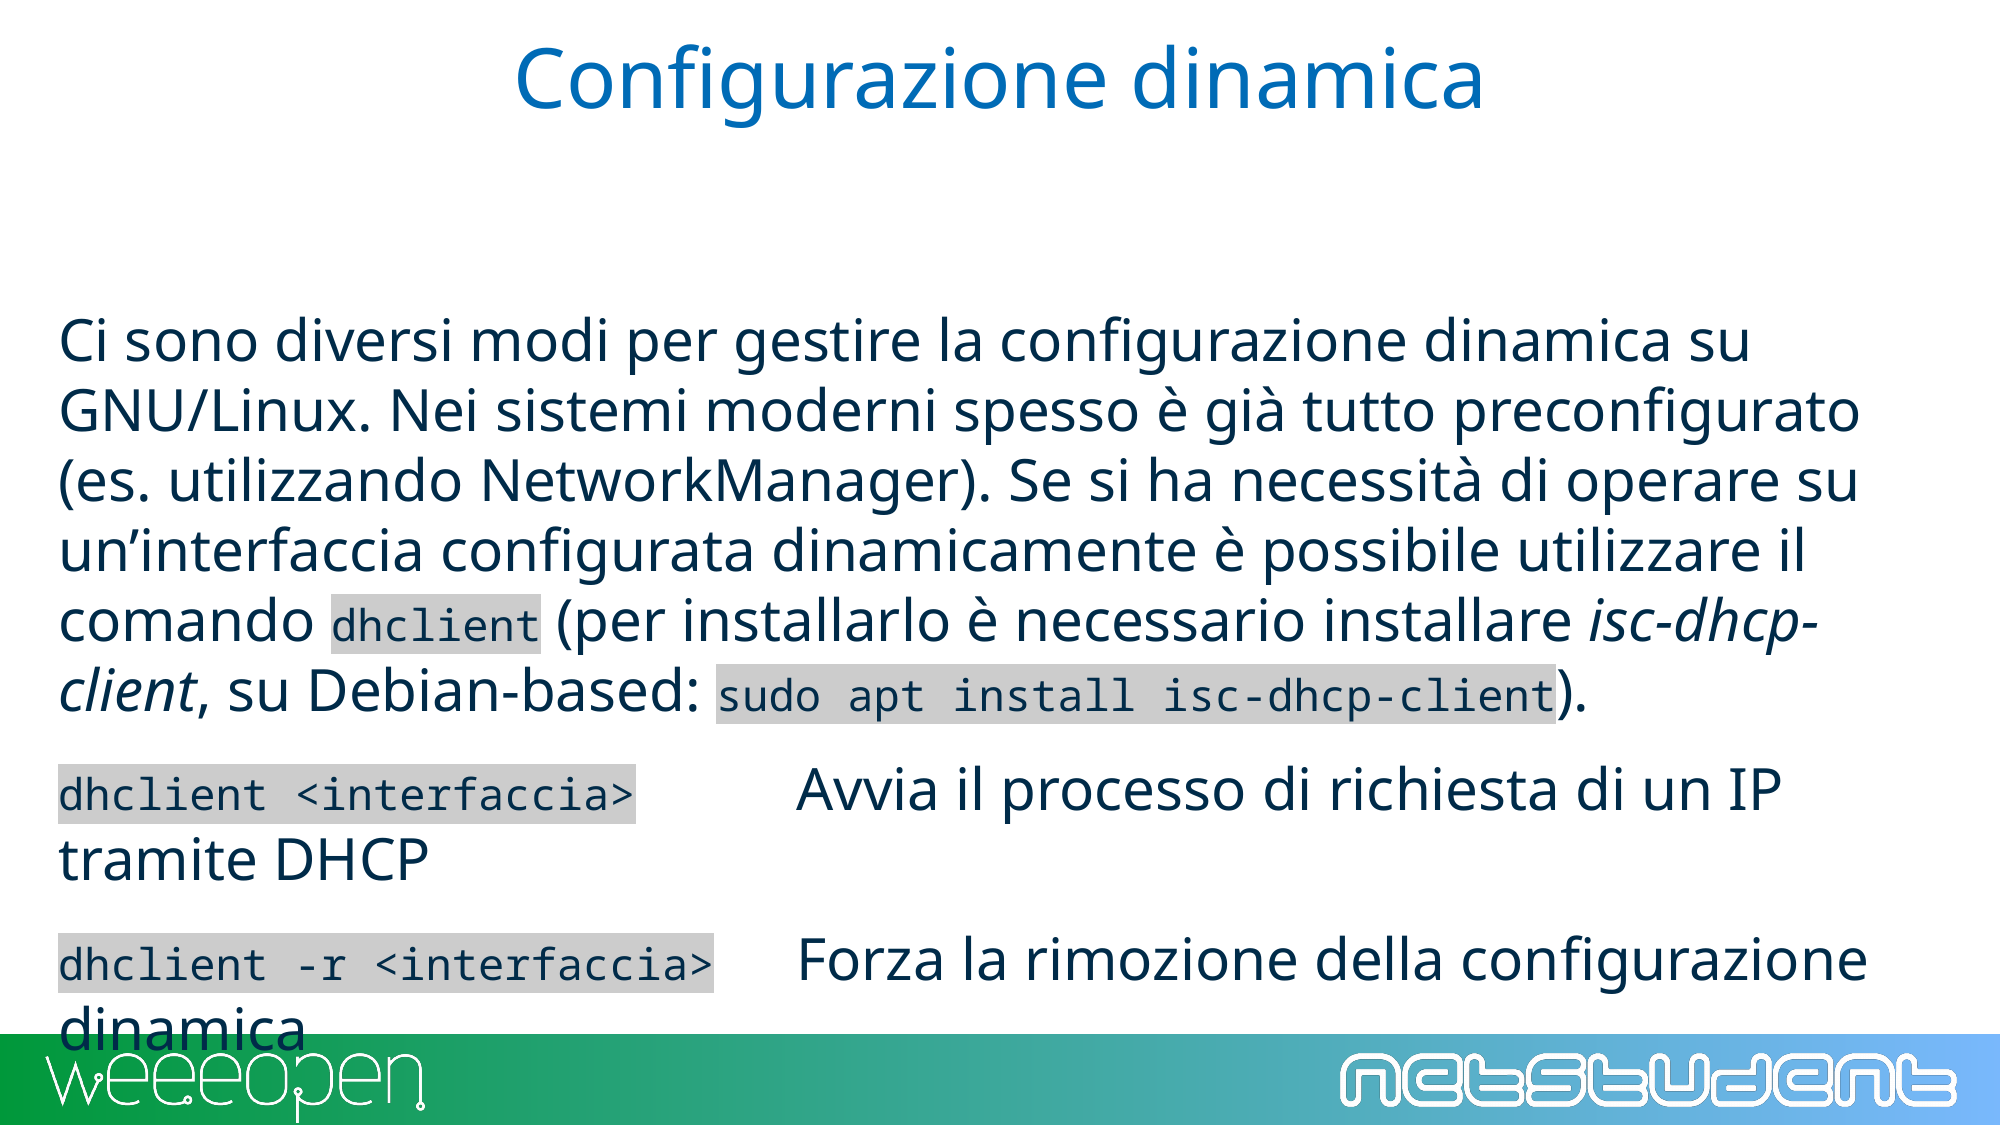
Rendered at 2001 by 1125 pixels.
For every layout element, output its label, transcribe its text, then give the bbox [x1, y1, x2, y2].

picture [45, 1053, 425, 1123]
list Ci sono diversi modi per gestire la configurazione dinamica su GNU/Linux. Nei sistemi moderni spesso è già tutto preconfigurato (es. utilizzando NetworkManager). Se si ha necessità di operare su un’interfaccia configurata dinamicamente è possibile utilizzare il comando dhclient (per installarlo è necessario installare isc-dhcp-client, su Debian-based: sudo apt install isc-dhcp-client). dhclient <interfaccia> Avvia il processo di richiesta di un IP tramite DHCP dhclient -r <interfaccia> Forza la rimozione della configurazione dinamica [43, 295, 1949, 975]
picture [1340, 1053, 1957, 1107]
title Configurazione dinamica [43, 29, 1959, 247]
